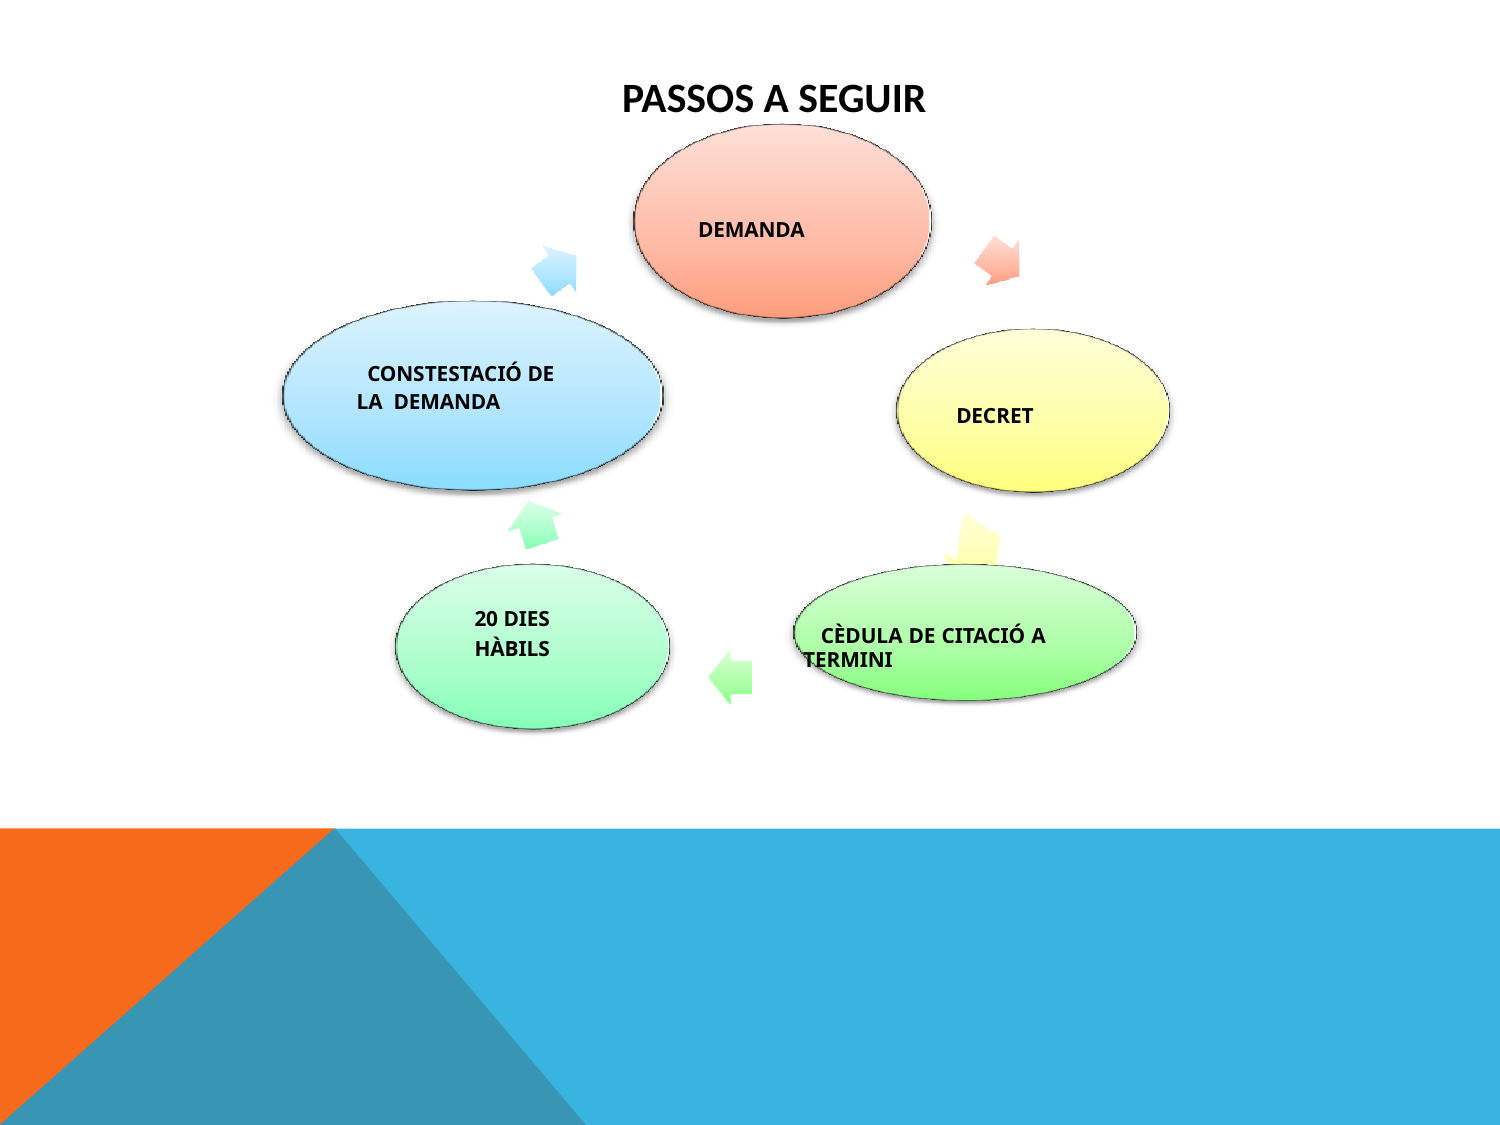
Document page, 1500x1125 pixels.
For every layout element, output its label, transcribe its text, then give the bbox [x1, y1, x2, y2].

text_box [778, 514, 1152, 709]
text_box DECRET [887, 399, 1063, 430]
text_box [974, 236, 1020, 285]
text_box CONSTESTACIÓ DE LA DEMANDA [354, 354, 617, 416]
text_box [708, 649, 753, 705]
title PASSOS A SEGUIR [279, 59, 1270, 134]
text_box DEMANDA [652, 213, 827, 245]
text_box [265, 118, 1182, 549]
text_box [383, 559, 682, 739]
text_box CÈDULA DE CITACIÓ A TERMINI [800, 620, 1093, 673]
text_box 20 DIES HÀBILS [472, 602, 650, 663]
